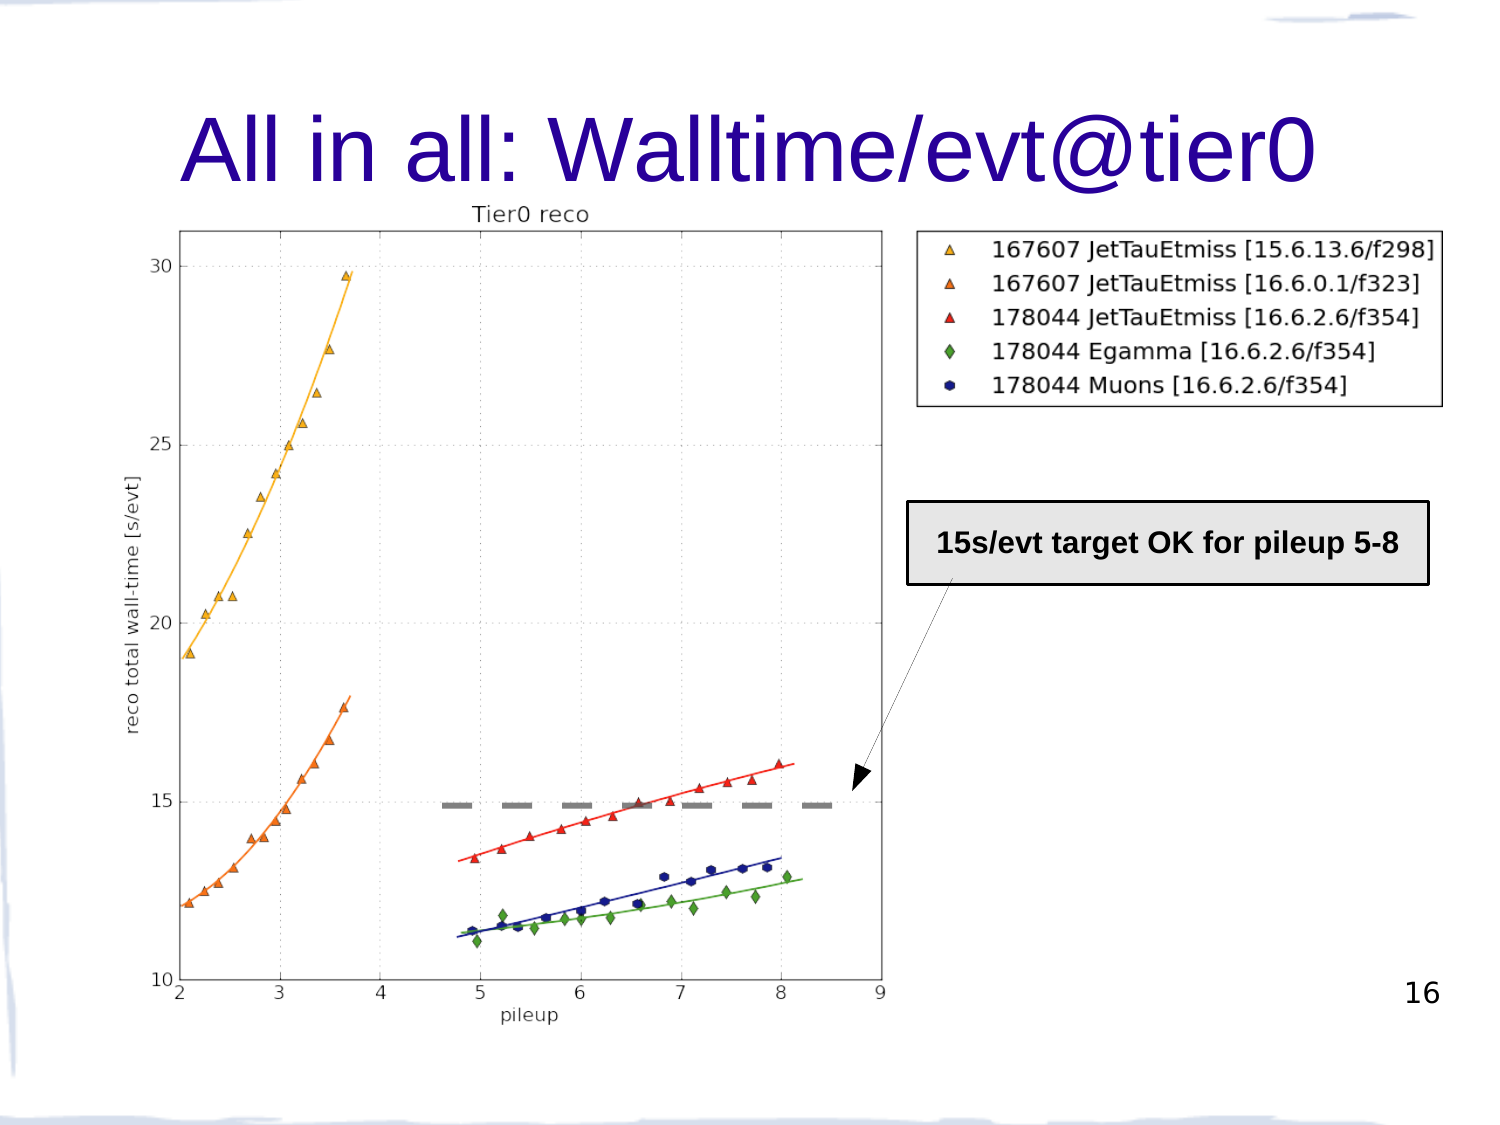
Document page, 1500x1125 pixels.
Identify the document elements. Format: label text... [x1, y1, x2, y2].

text_box 15s/evt target OK for pileup 5-8 [907, 501, 1429, 585]
title All in all: Walltime/evt@tier0 [75, 55, 1425, 137]
picture [0, 0, 1500, 1125]
